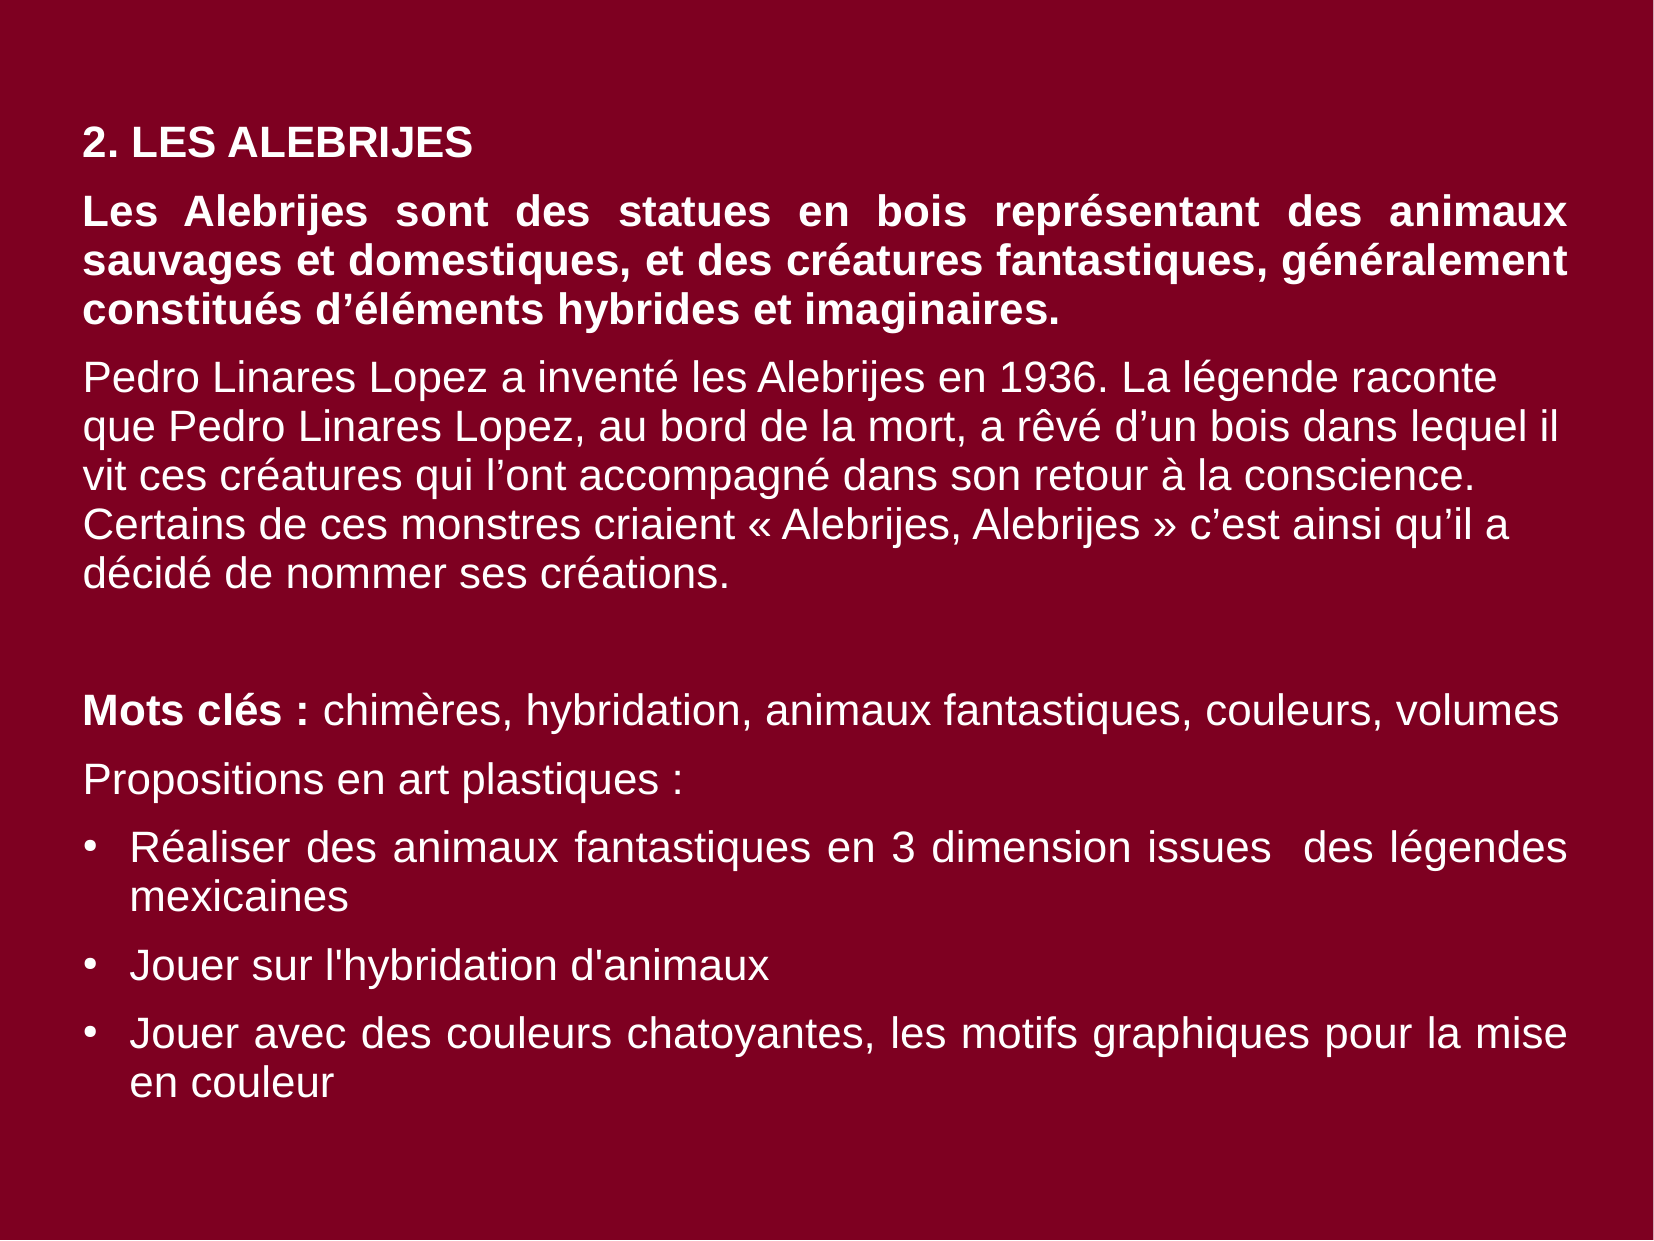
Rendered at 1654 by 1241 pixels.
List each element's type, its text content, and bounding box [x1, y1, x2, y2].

list 2. LES ALEBRIJES Les Alebrijes sont des statues en bois représentant des animaux sauvages et domestiques, et des créatures fantastiques, généralement constitués d’éléments hybrides et imaginaires. Pedro Linares Lopez a inventé les Alebrijes en 1936. La légende raconte que Pedro Linares Lopez, au bord de la mort, a rêvé d’un bois dans lequel il vit ces créatures qui l’ont accompagné dans son retour à la conscience. Certains de ces monstres criaient « Alebrijes, Alebrijes » c’est ainsi qu’il a décidé de nommer ses créations. Mots clés : chimères, hybridation, animaux fantastiques, couleurs, volumes Propositions en art plastiques : Réaliser des animaux fantastiques en 3 dimension issues des légendes mexicaines Jouer sur l'hybridation d'animaux Jouer avec des couleurs chatoyantes, les motifs graphiques pour la mise en couleur [82, 118, 1571, 1170]
